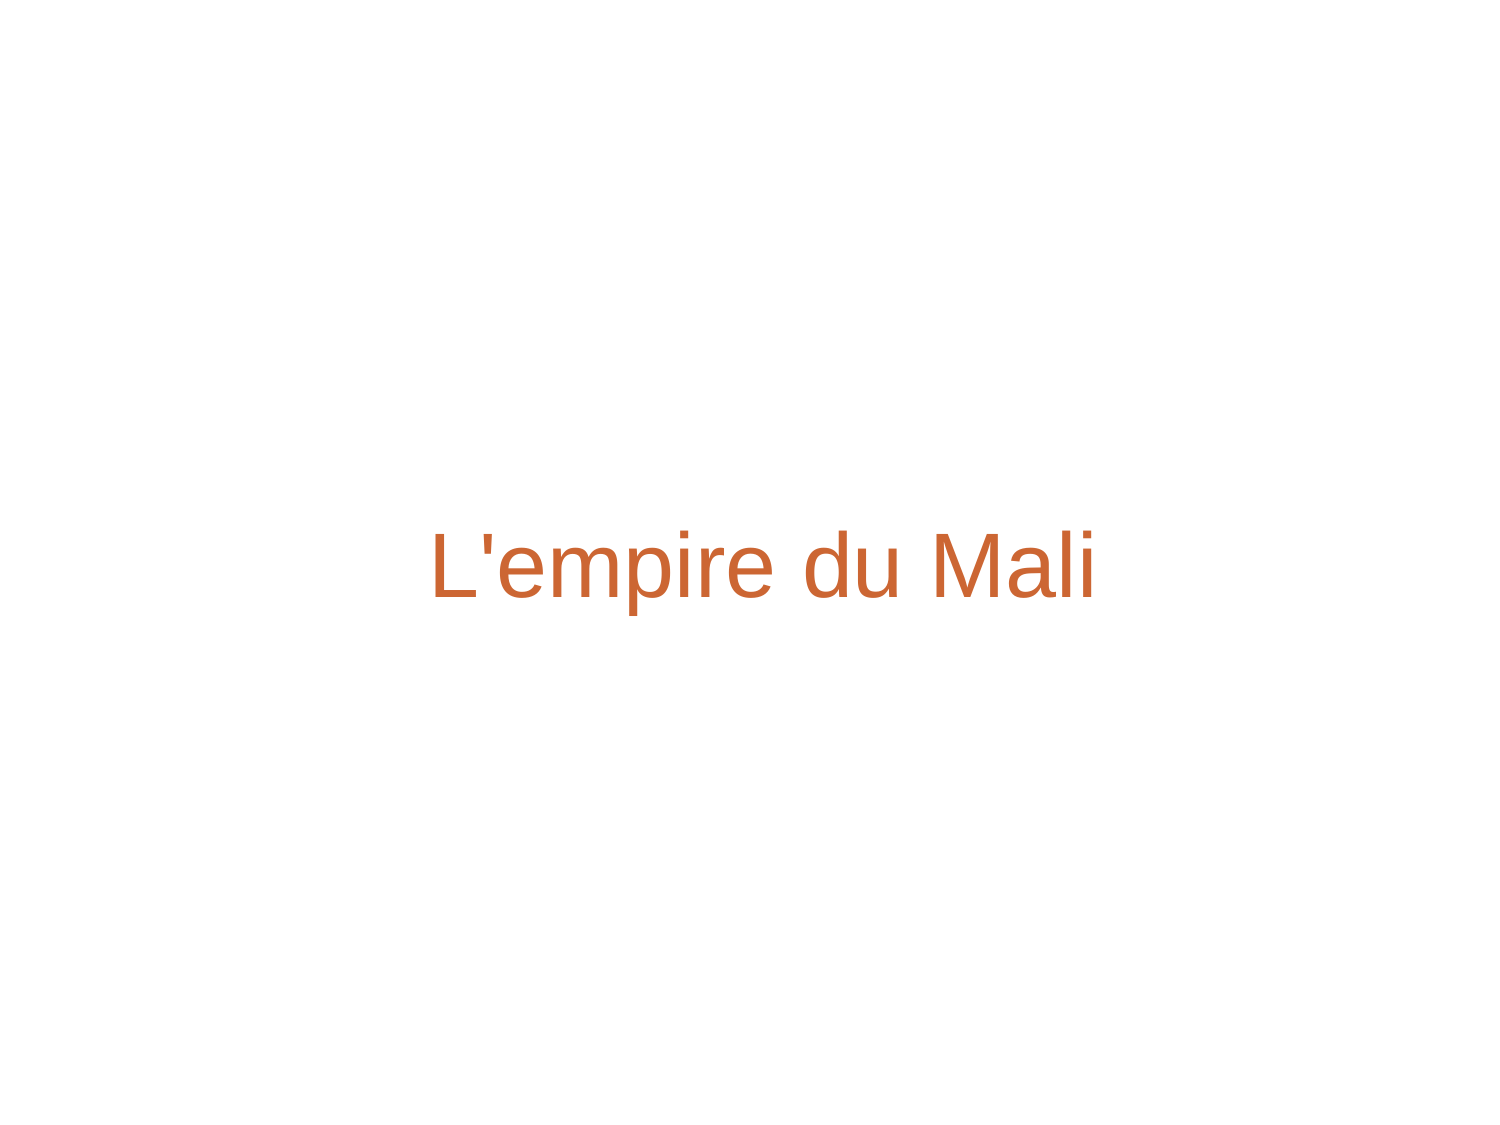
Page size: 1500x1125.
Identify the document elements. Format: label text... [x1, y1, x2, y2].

title L'empire du Mali [88, 443, 1439, 680]
